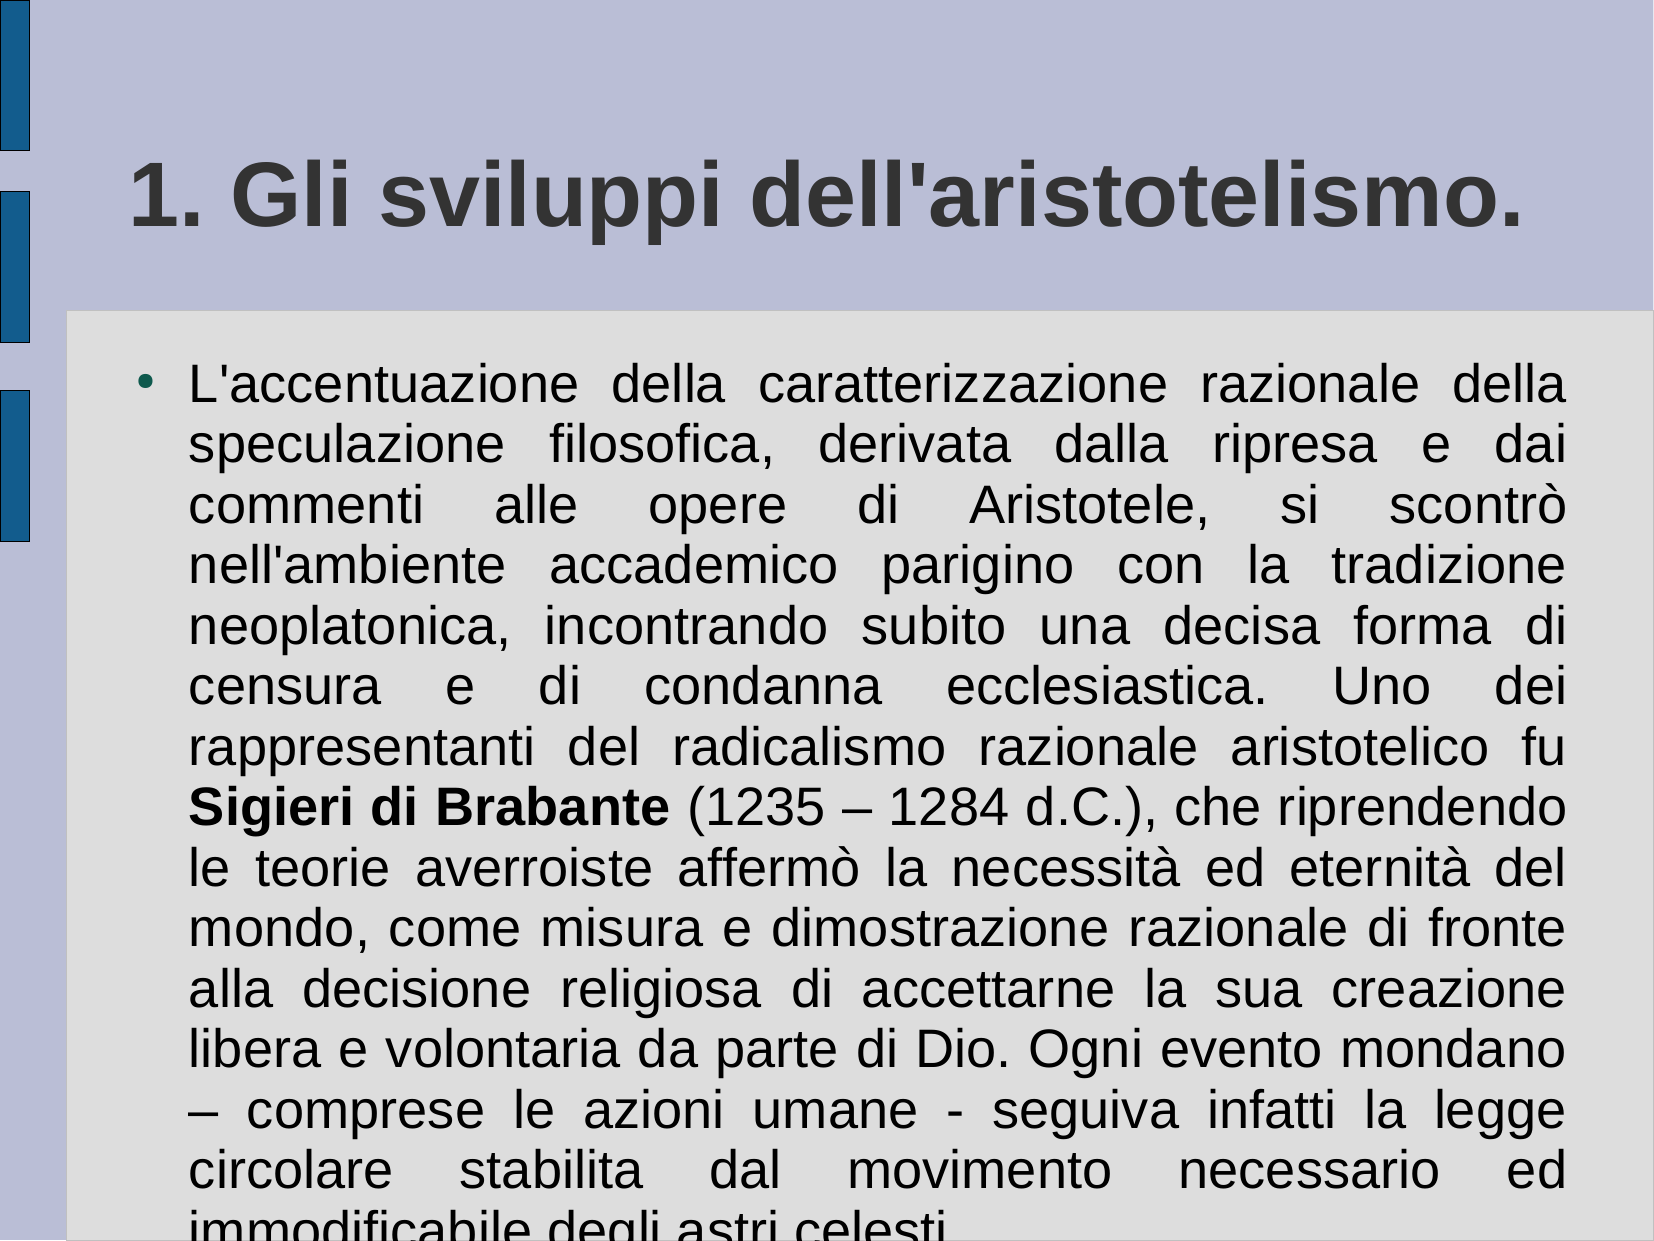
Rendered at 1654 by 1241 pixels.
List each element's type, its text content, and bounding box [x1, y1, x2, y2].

title 1. Gli sviluppi dell'aristotelismo. [121, 91, 1534, 299]
list L'accentuazione della caratterizzazione razionale della speculazione filosofica, derivata dalla ripresa e dai commenti alle opere di Aristotele, si scontrò nell'ambiente accademico parigino con la tradizione neoplatonica, incontrando subito una decisa forma di censura e di condanna ecclesiastica. Uno dei rappresentanti del radicalismo razionale aristotelico fu Sigieri di Brabante (1235 – 1284 d.C.), che riprendendo le teorie averroiste affermò la necessità ed eternità del mondo, come misura e dimostrazione razionale di fronte alla decisione religiosa di accettarne la sua creazione libera e volontaria da parte di Dio. Ogni evento mondano – comprese le azioni umane - seguiva infatti la legge circolare stabilita dal movimento necessario ed immodificabile degli astri celesti. [118, 353, 1570, 1203]
